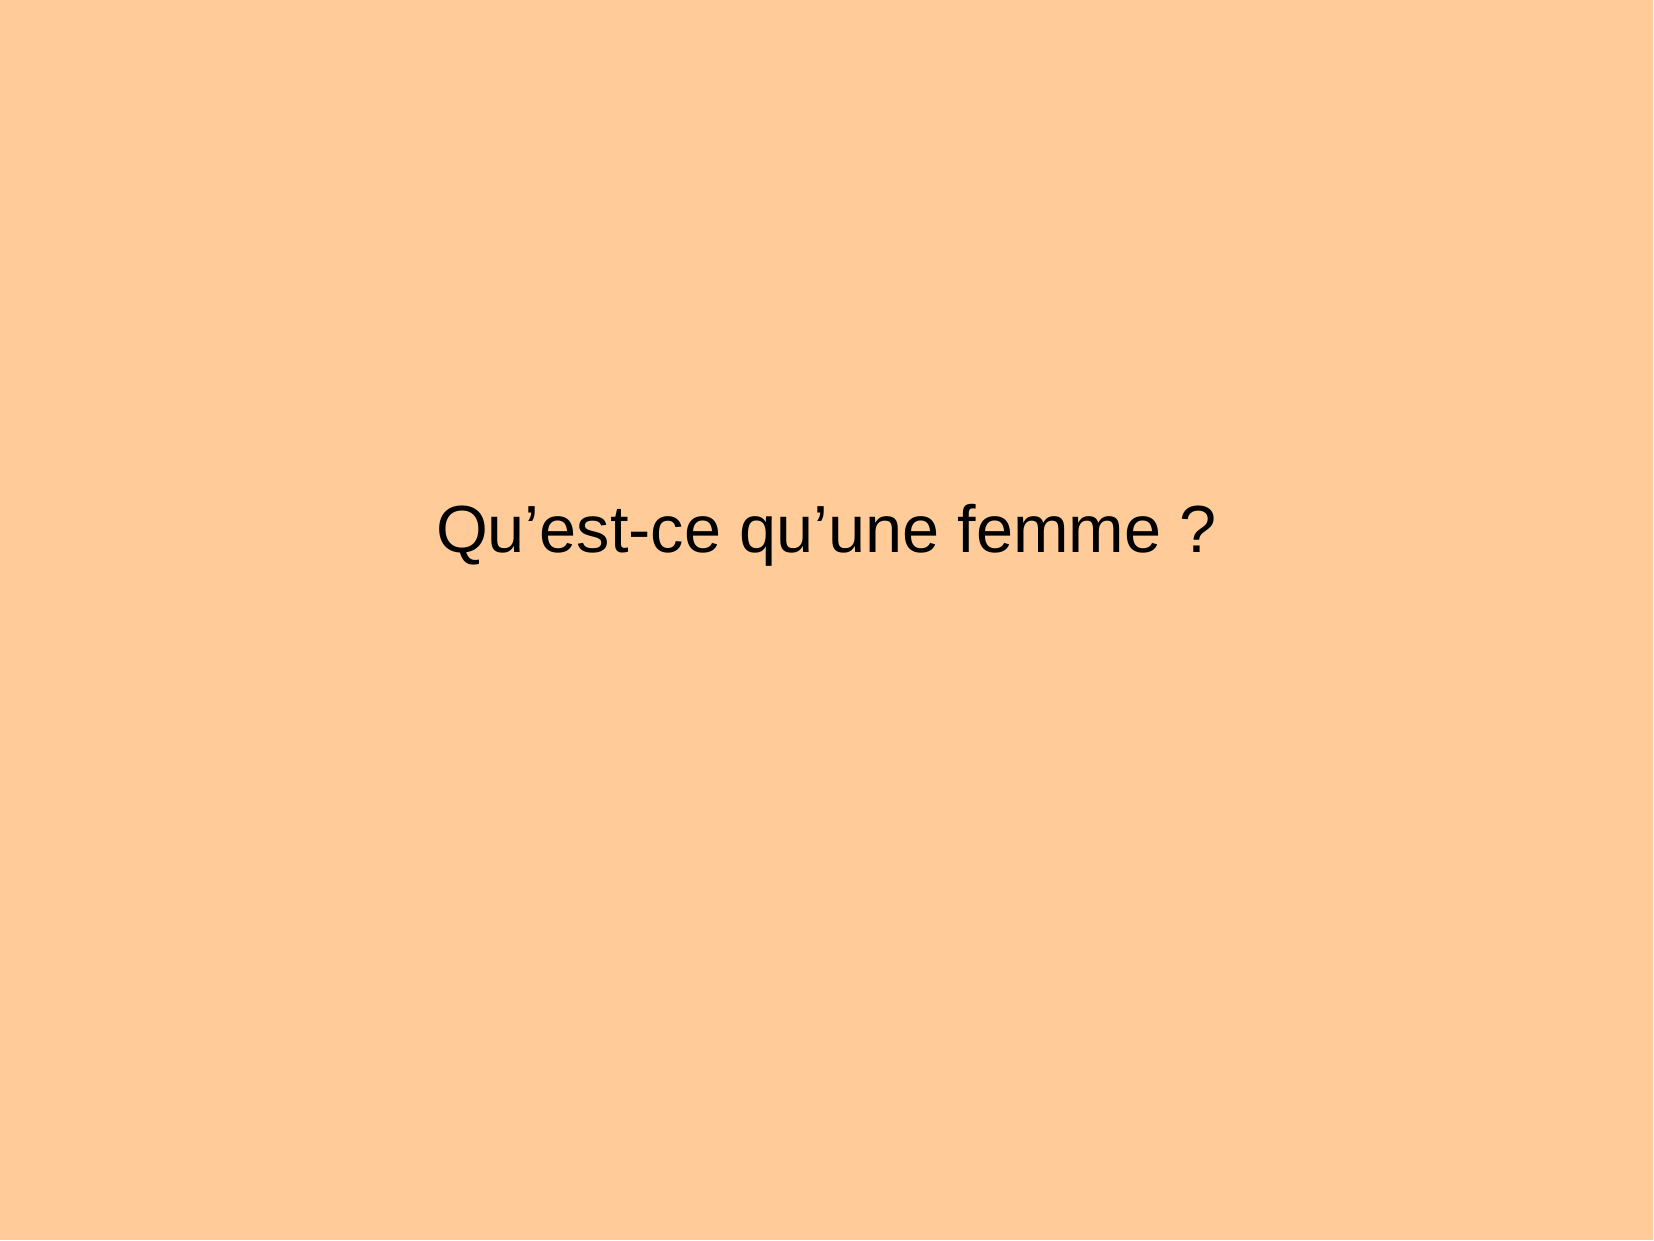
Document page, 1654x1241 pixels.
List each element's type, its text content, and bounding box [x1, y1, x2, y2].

subtitle Qu’est-ce qu’une femme ? [82, 49, 1571, 1010]
